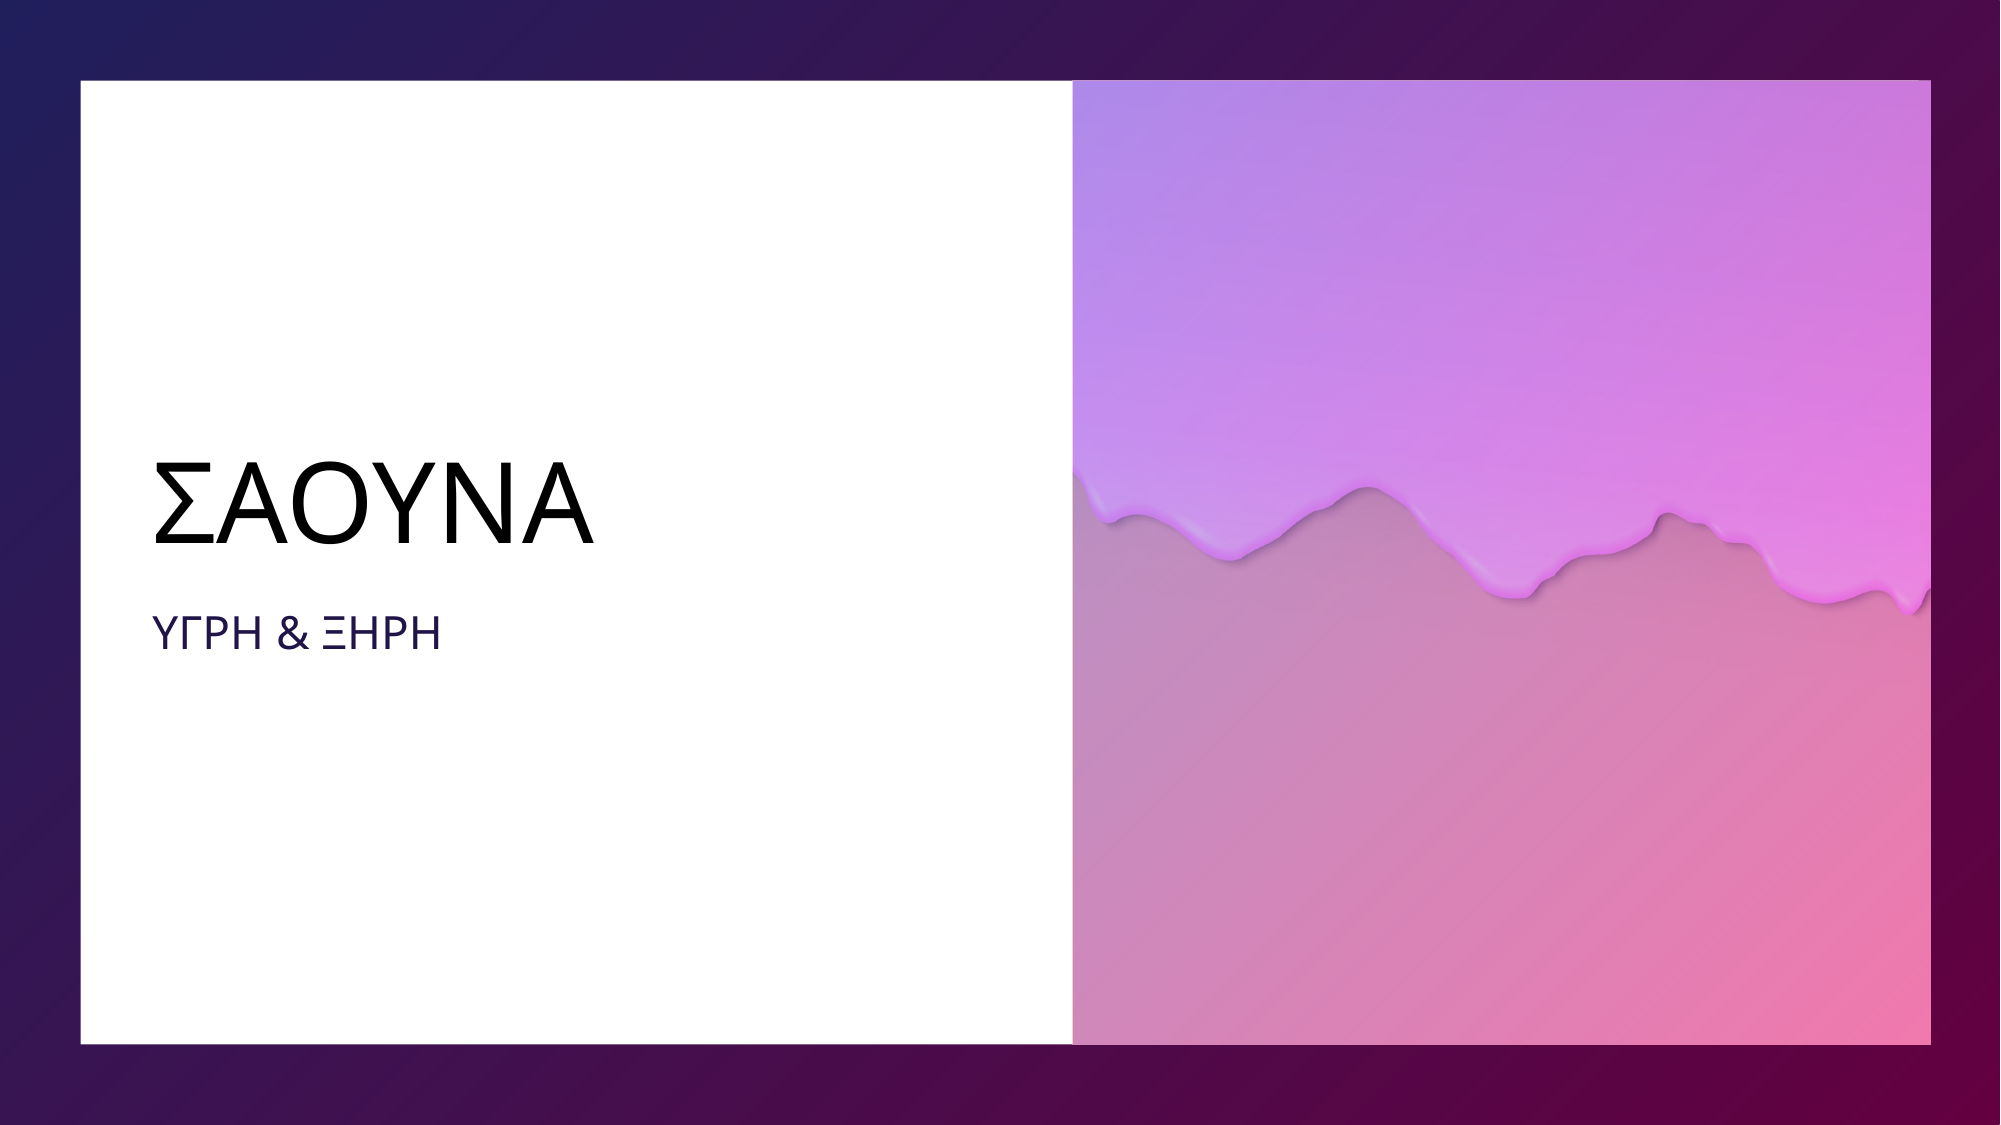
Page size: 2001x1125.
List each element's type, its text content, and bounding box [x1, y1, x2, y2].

text_box [0, 0, 2000, 1125]
picture [1072, 80, 1931, 1045]
title ΣΑΟΥΝΑ [137, 184, 985, 576]
subtitle ΥΓΡΗ & ΞΗΡΗ [137, 590, 985, 863]
